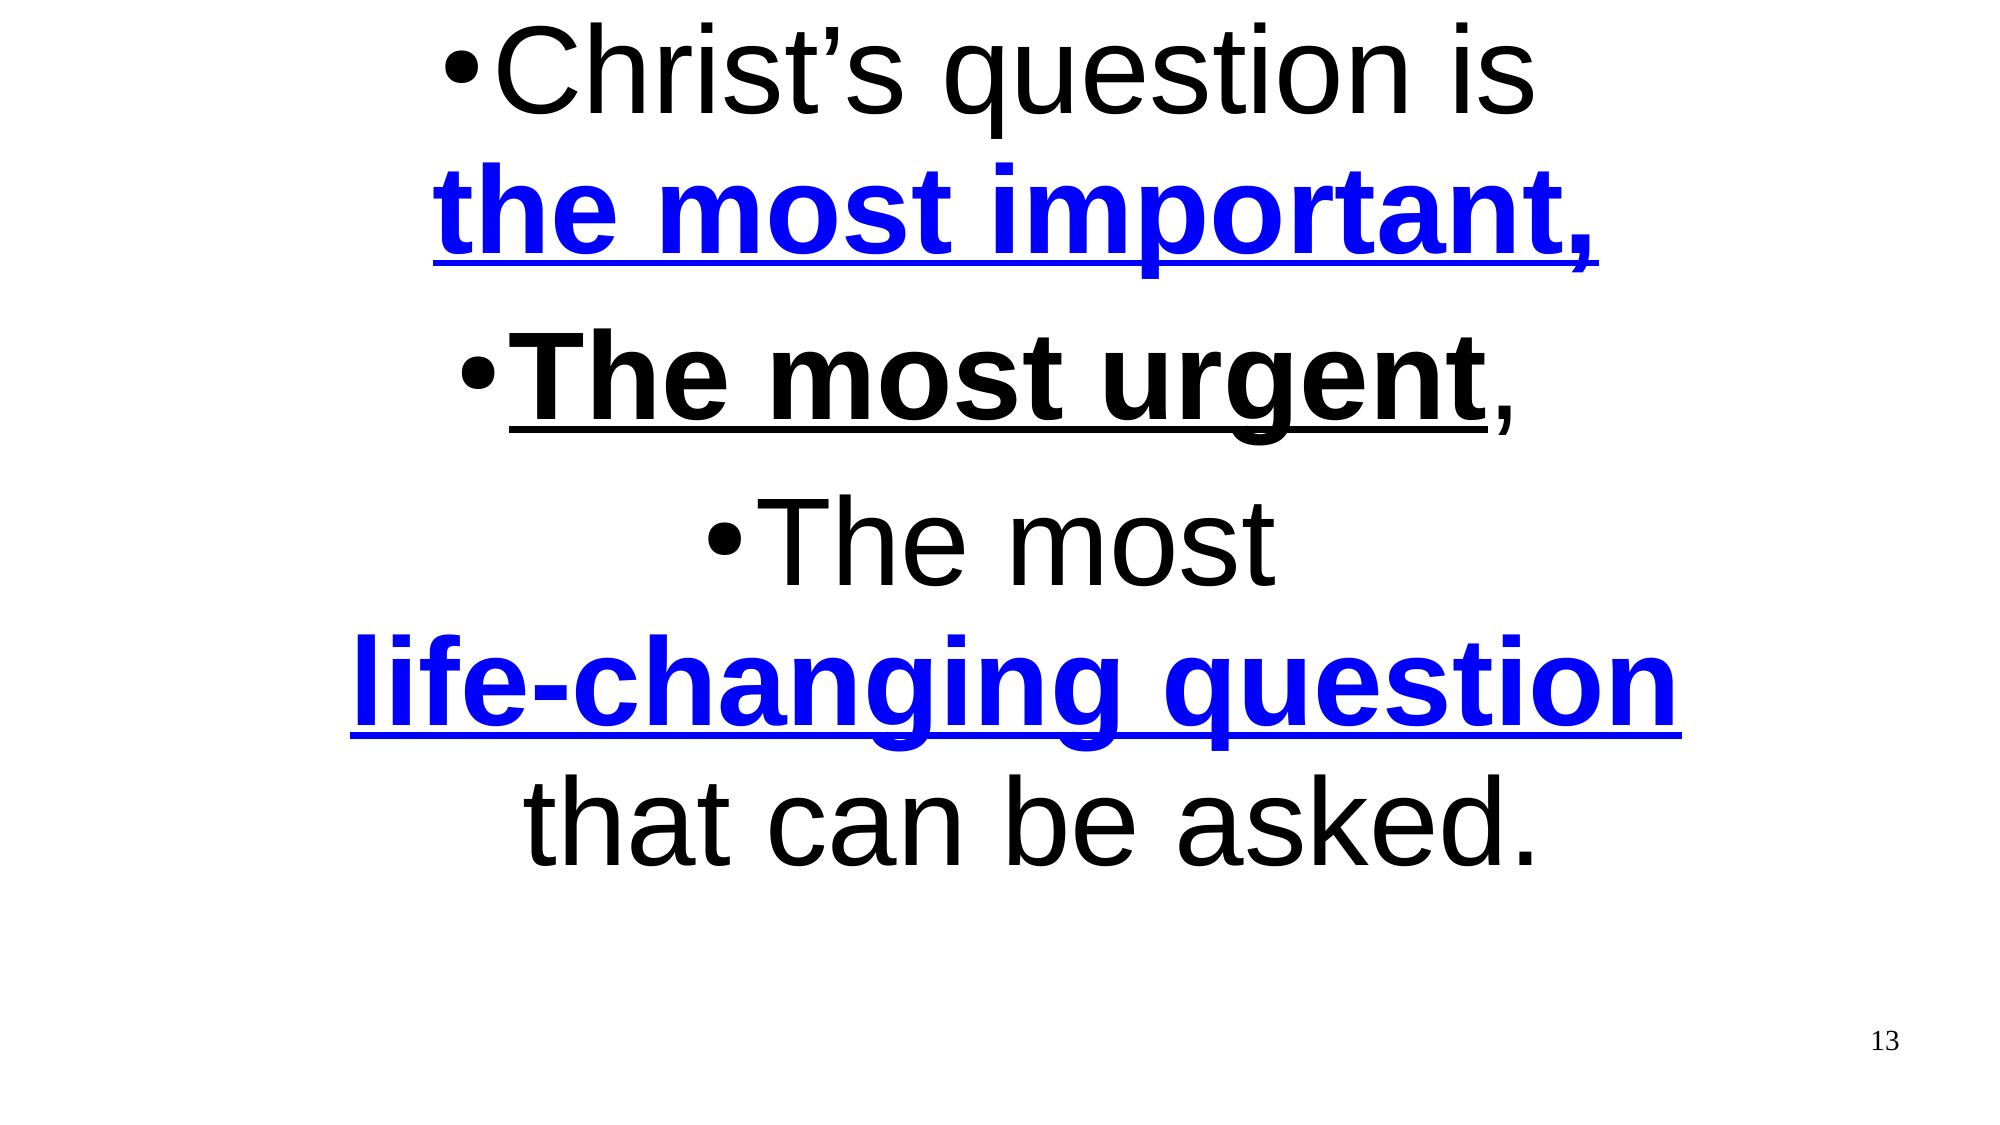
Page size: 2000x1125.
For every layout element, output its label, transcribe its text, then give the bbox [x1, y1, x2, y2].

list Christ’s question is the most important, The most urgent, The most life-changing question that can be asked. [0, 0, 1996, 1123]
